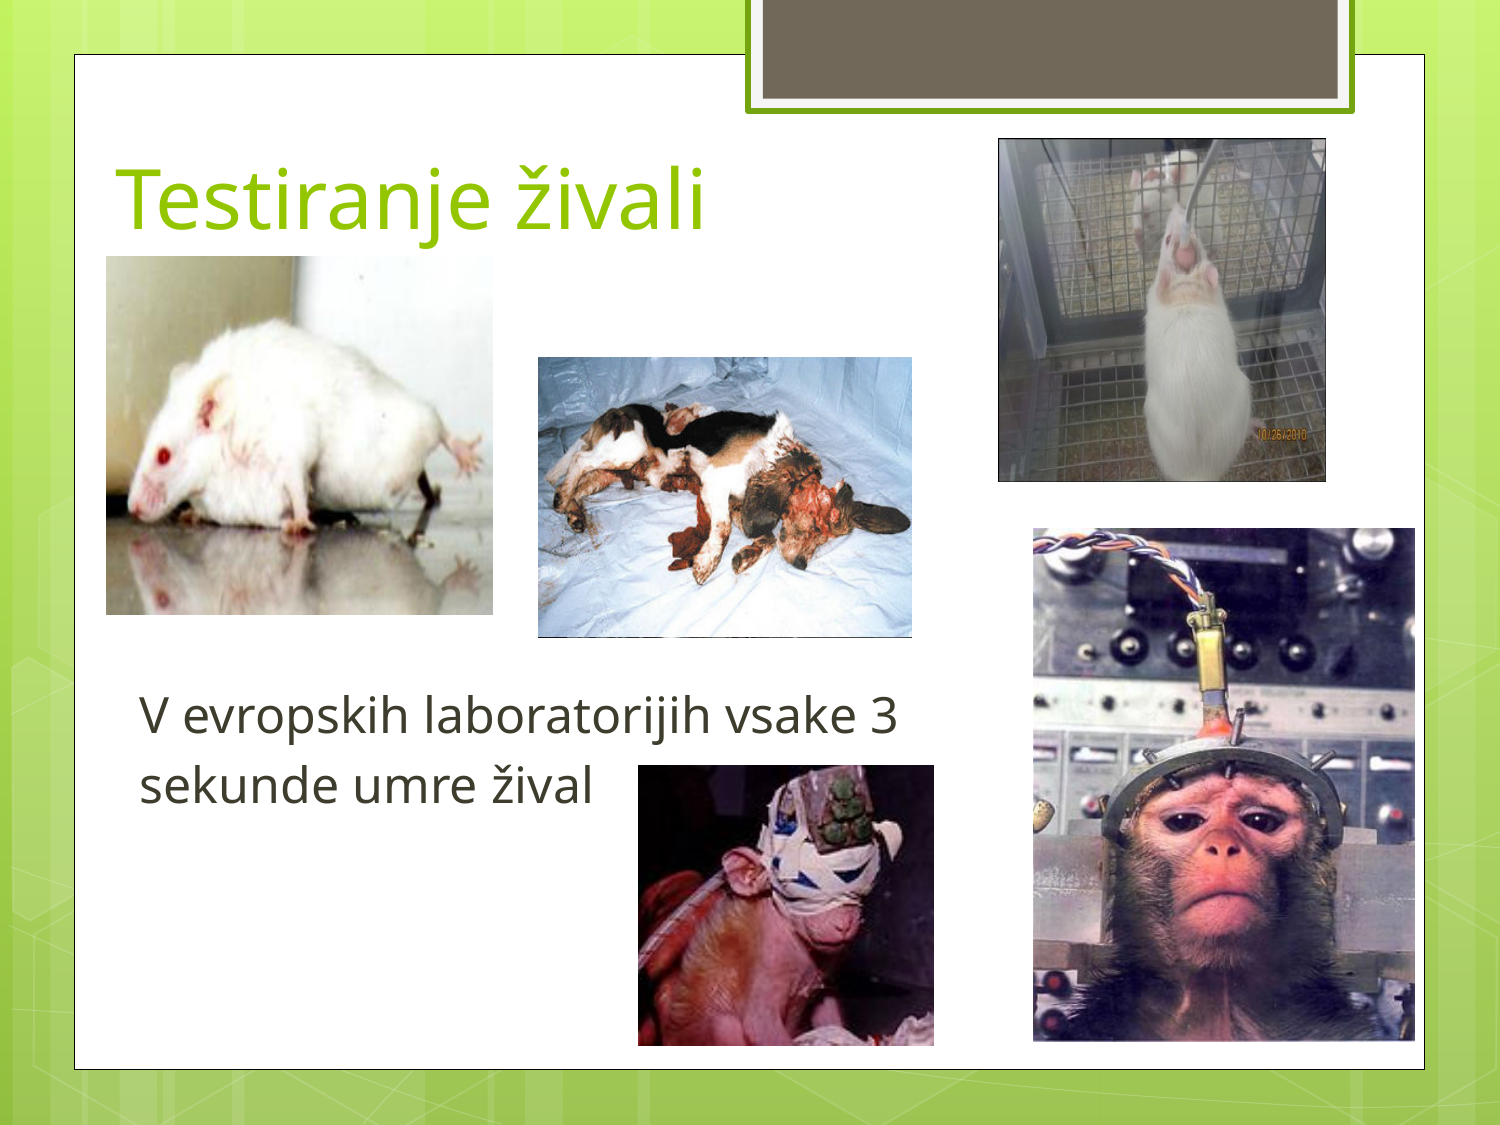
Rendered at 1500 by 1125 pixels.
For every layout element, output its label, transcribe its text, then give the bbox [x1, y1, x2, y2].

picture [1033, 528, 1415, 1042]
picture [538, 357, 912, 638]
list V evropskih laboratorijih vsake 3 sekunde umre žival [113, 326, 1226, 902]
title Testiranje živali [100, 66, 1253, 254]
picture [998, 138, 1326, 482]
picture [106, 256, 493, 615]
picture [638, 765, 934, 1046]
